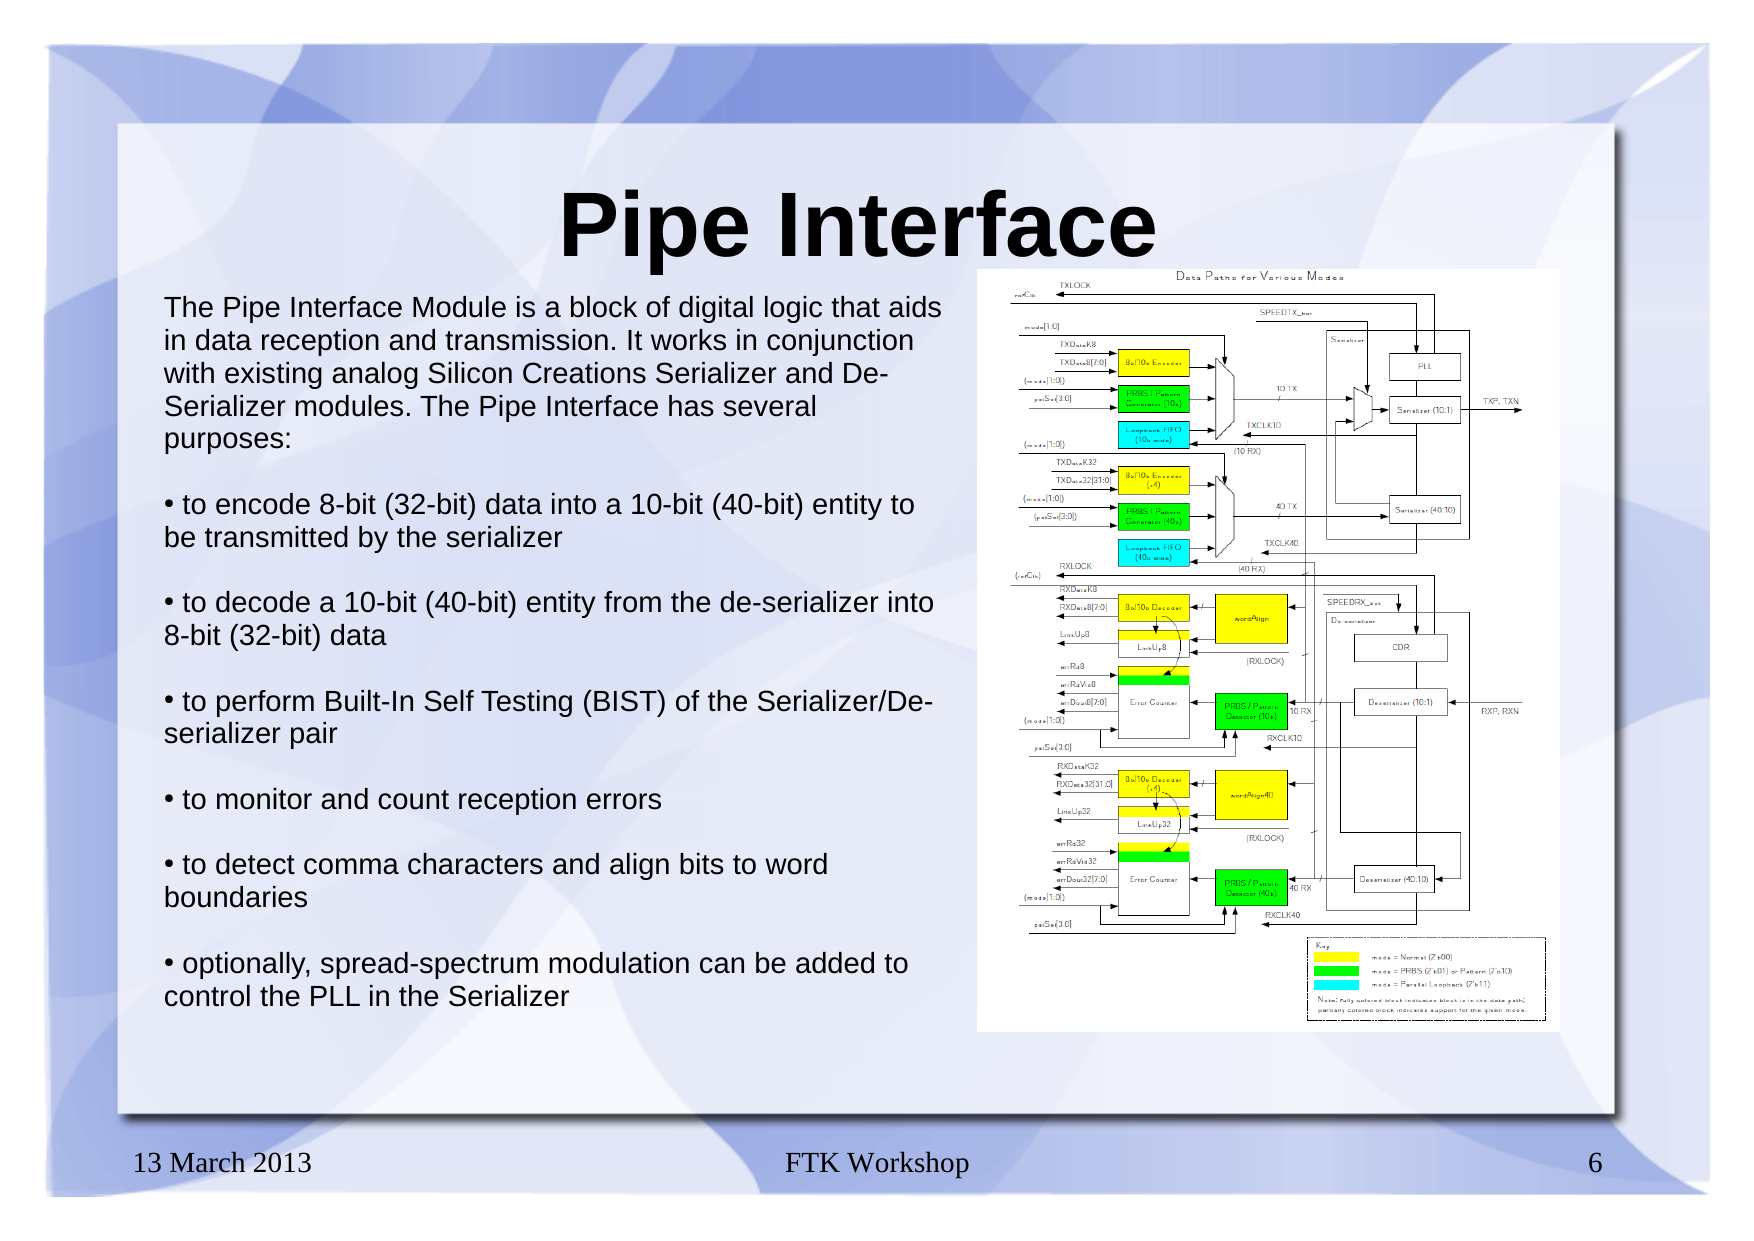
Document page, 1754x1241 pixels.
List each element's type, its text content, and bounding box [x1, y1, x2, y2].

title Pipe Interface [126, 127, 1591, 321]
text_box The Pipe Interface Module is a block of digital logic that aids in data reception and transmission. It works in conjunction with existing analog Silicon Creations Serializer and De-Serializer modules. The Pipe Interface has several purposes: to encode 8-bit (32-bit) data into a 10-bit (40-bit) entity to be transmitted by the serializer to decode a 10-bit (40-bit) entity from the de-serializer into 8-bit (32-bit) data to perform Built-In Self Testing (BIST) of the Serializer/De-serializer pair to monitor and count reception errors to detect comma characters and align bits to word boundaries optionally, spread-spectrum modulation can be added to control the PLL in the Serializer [149, 283, 967, 1020]
picture [43, 43, 1710, 1197]
